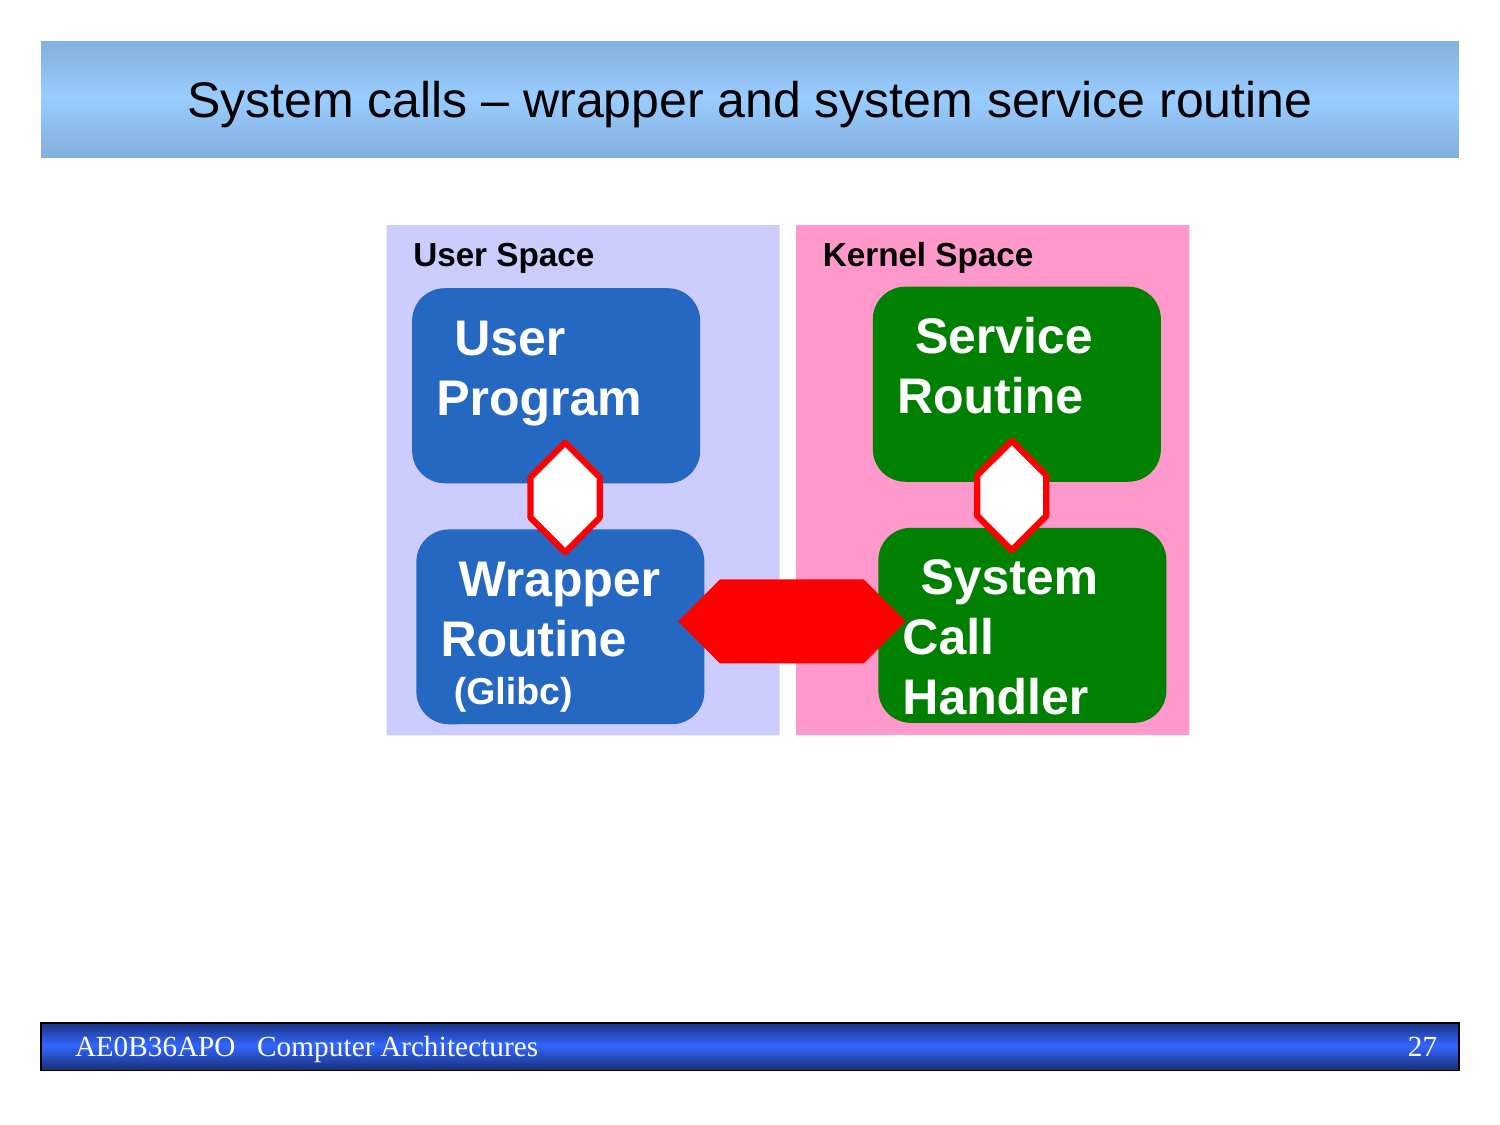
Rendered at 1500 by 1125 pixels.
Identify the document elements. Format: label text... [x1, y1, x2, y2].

text_box Service Routine [872, 286, 1161, 482]
title System calls – wrapper and system service routine [41, 41, 1459, 158]
text_box [977, 440, 1047, 551]
text_box [678, 579, 906, 664]
text_box [530, 442, 600, 553]
text_box User Program [412, 288, 701, 484]
text_box System Call Handler [878, 527, 1167, 723]
text_box Kernel Space [796, 225, 1190, 735]
text_box Wrapper Routine (Glibc) [416, 529, 705, 725]
text_box User Space [386, 225, 780, 736]
